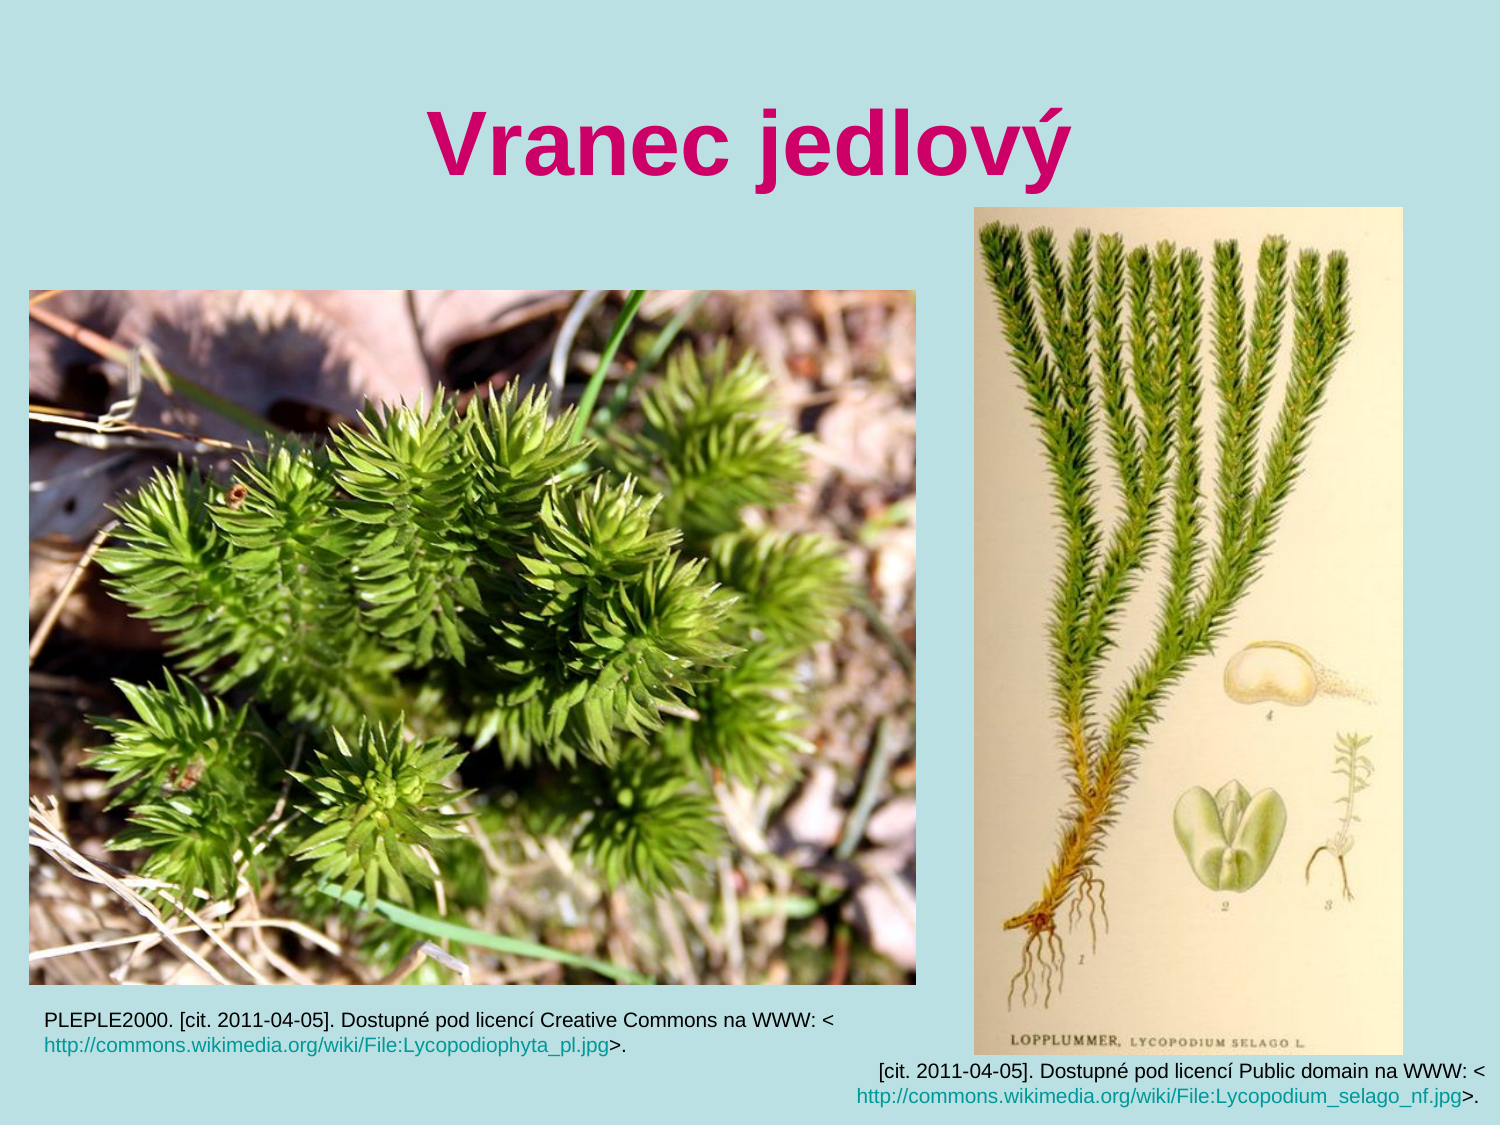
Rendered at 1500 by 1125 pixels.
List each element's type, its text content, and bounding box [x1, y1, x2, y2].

picture [29, 290, 916, 985]
text_box [cit. 2011-04-05]. Dostupné pod licencí Public domain na WWW: <http://commons.wikimedia.org/wiki/File:Lycopodium_selago_nf.jpg>. [761, 1049, 1500, 1116]
text_box PLEPLE2000. [cit. 2011-04-05]. Dostupné pod licencí Creative Commons na WWW: <http://commons.wikimedia.org/wiki/File:Lycopodiophyta_pl.jpg>. [29, 999, 880, 1065]
title Vranec jedlový [75, 45, 1426, 233]
picture [974, 207, 1403, 1049]
